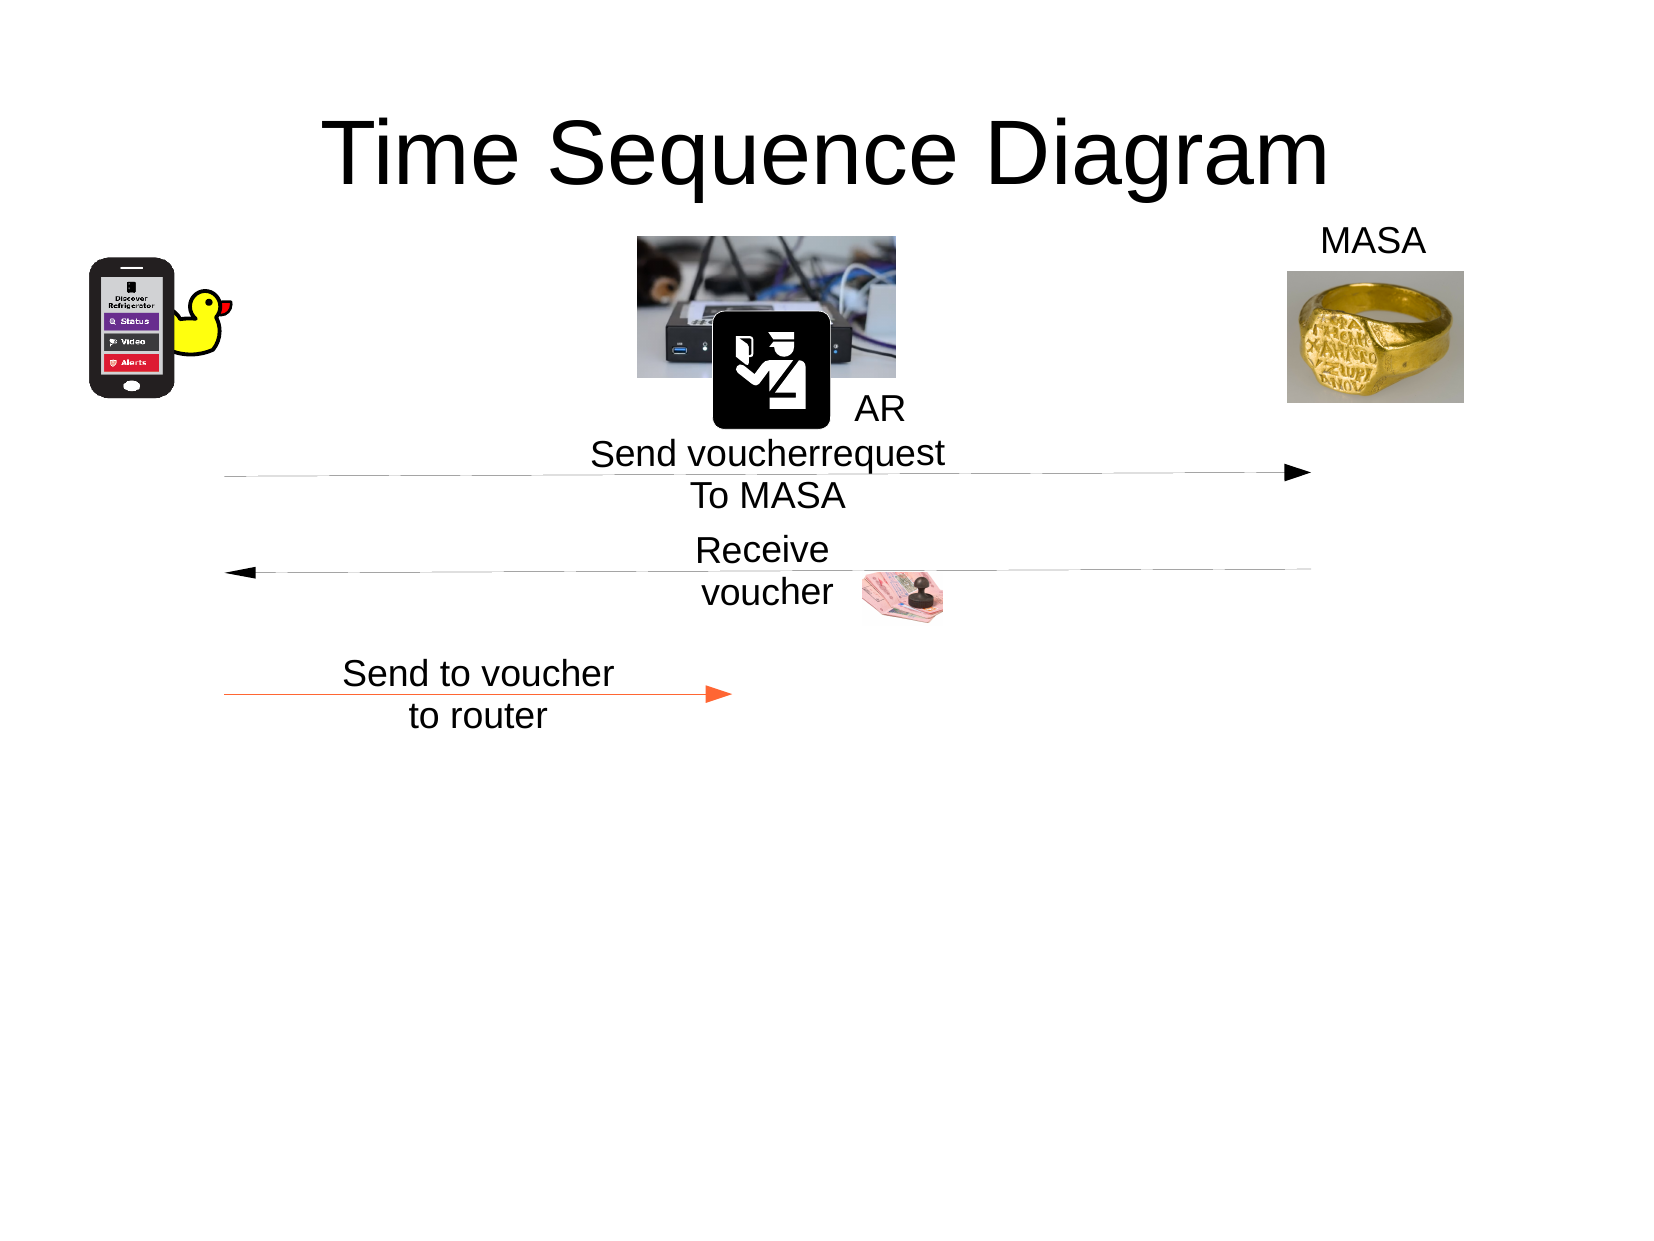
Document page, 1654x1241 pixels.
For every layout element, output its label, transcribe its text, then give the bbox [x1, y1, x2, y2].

text_box AR [839, 380, 922, 438]
picture [1287, 271, 1464, 403]
picture [85, 253, 237, 402]
picture [637, 236, 896, 434]
title Time Sequence Diagram [82, 49, 1571, 257]
picture [862, 572, 943, 626]
text_box MASA [1305, 212, 1441, 270]
